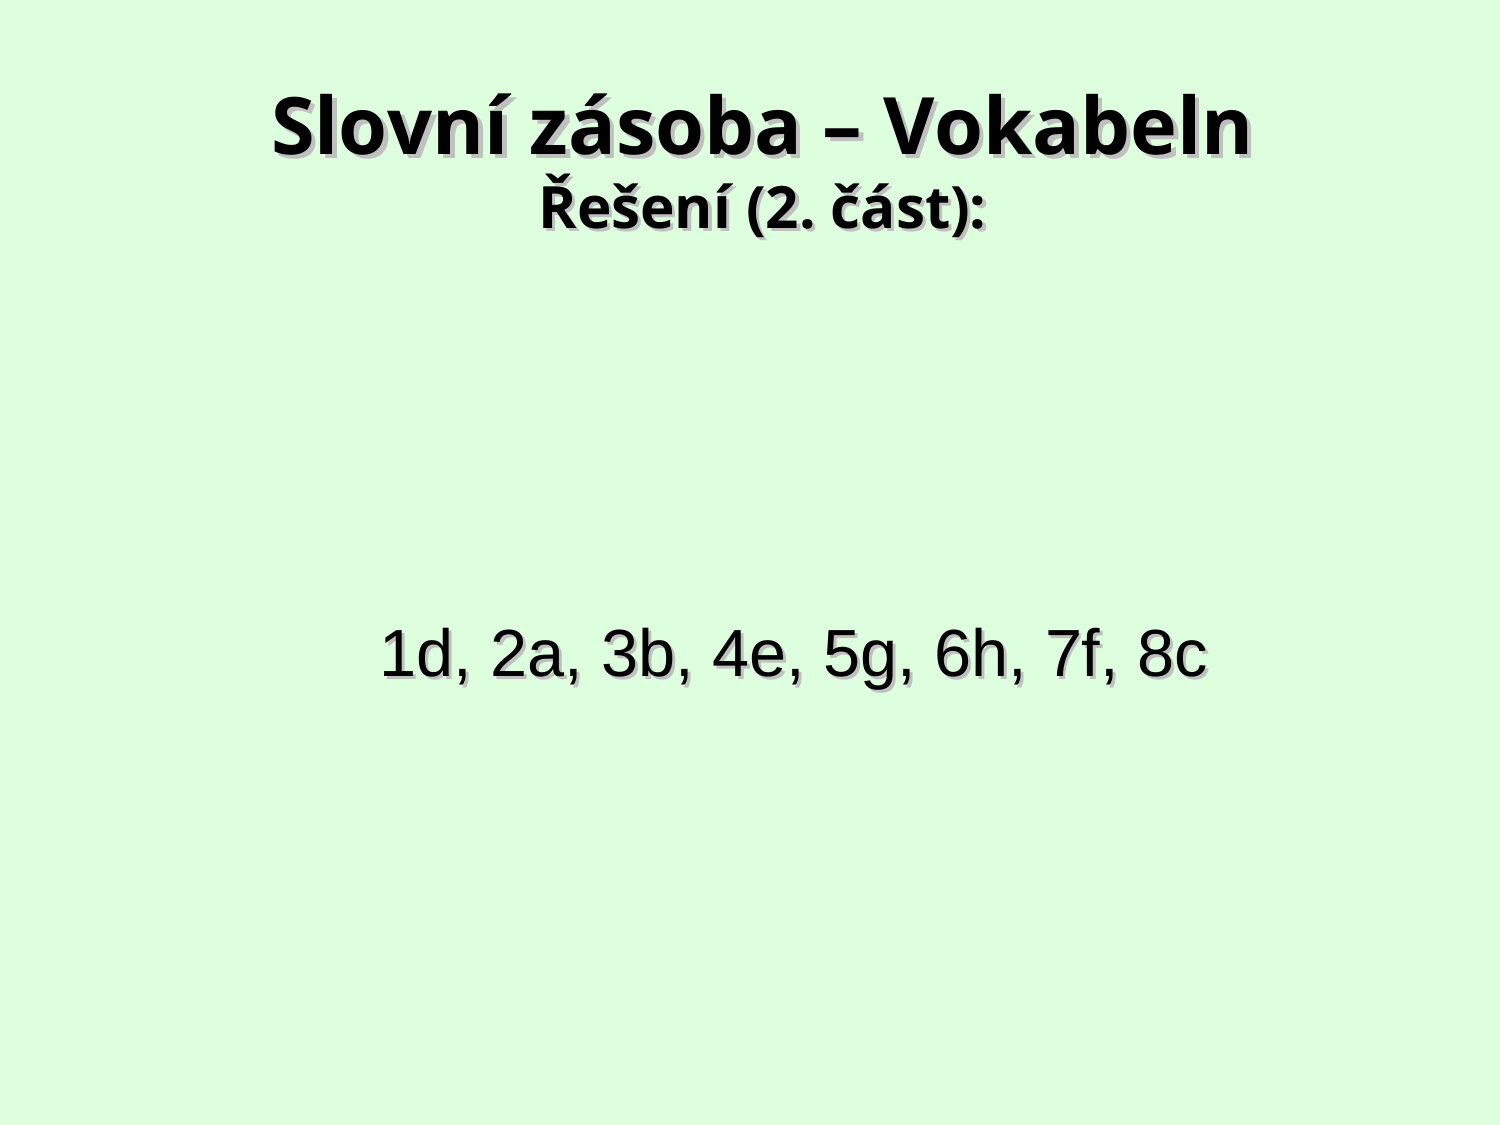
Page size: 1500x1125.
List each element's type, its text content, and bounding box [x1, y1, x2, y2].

list 1d, 2a, 3b, 4e, 5g, 6h, 7f, 8c [137, 312, 1451, 1000]
title Slovní zásoba – Vokabeln Řešení (2. část): [75, 40, 1451, 276]
